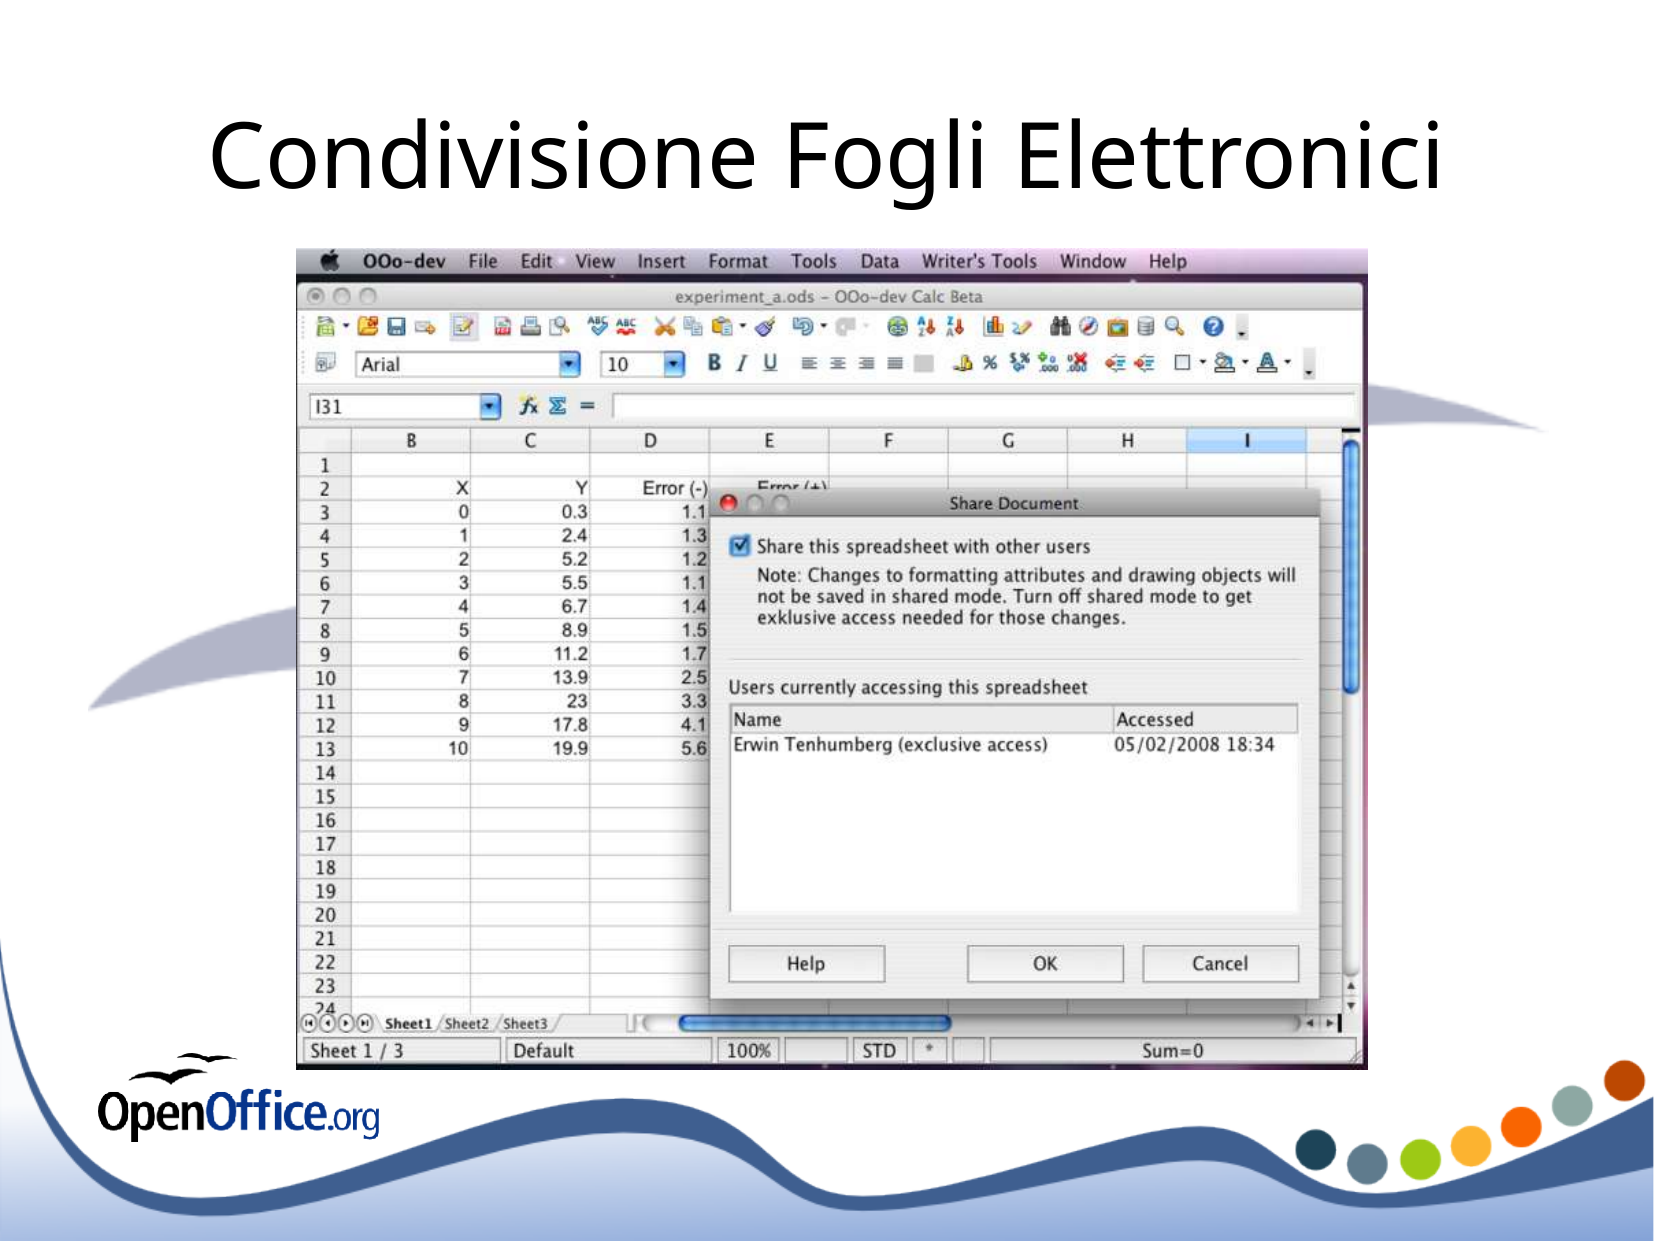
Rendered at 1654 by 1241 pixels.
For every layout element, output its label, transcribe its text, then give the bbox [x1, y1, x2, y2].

title Condivisione Fogli Elettronici [82, 56, 1571, 250]
picture [0, 250, 1654, 1241]
